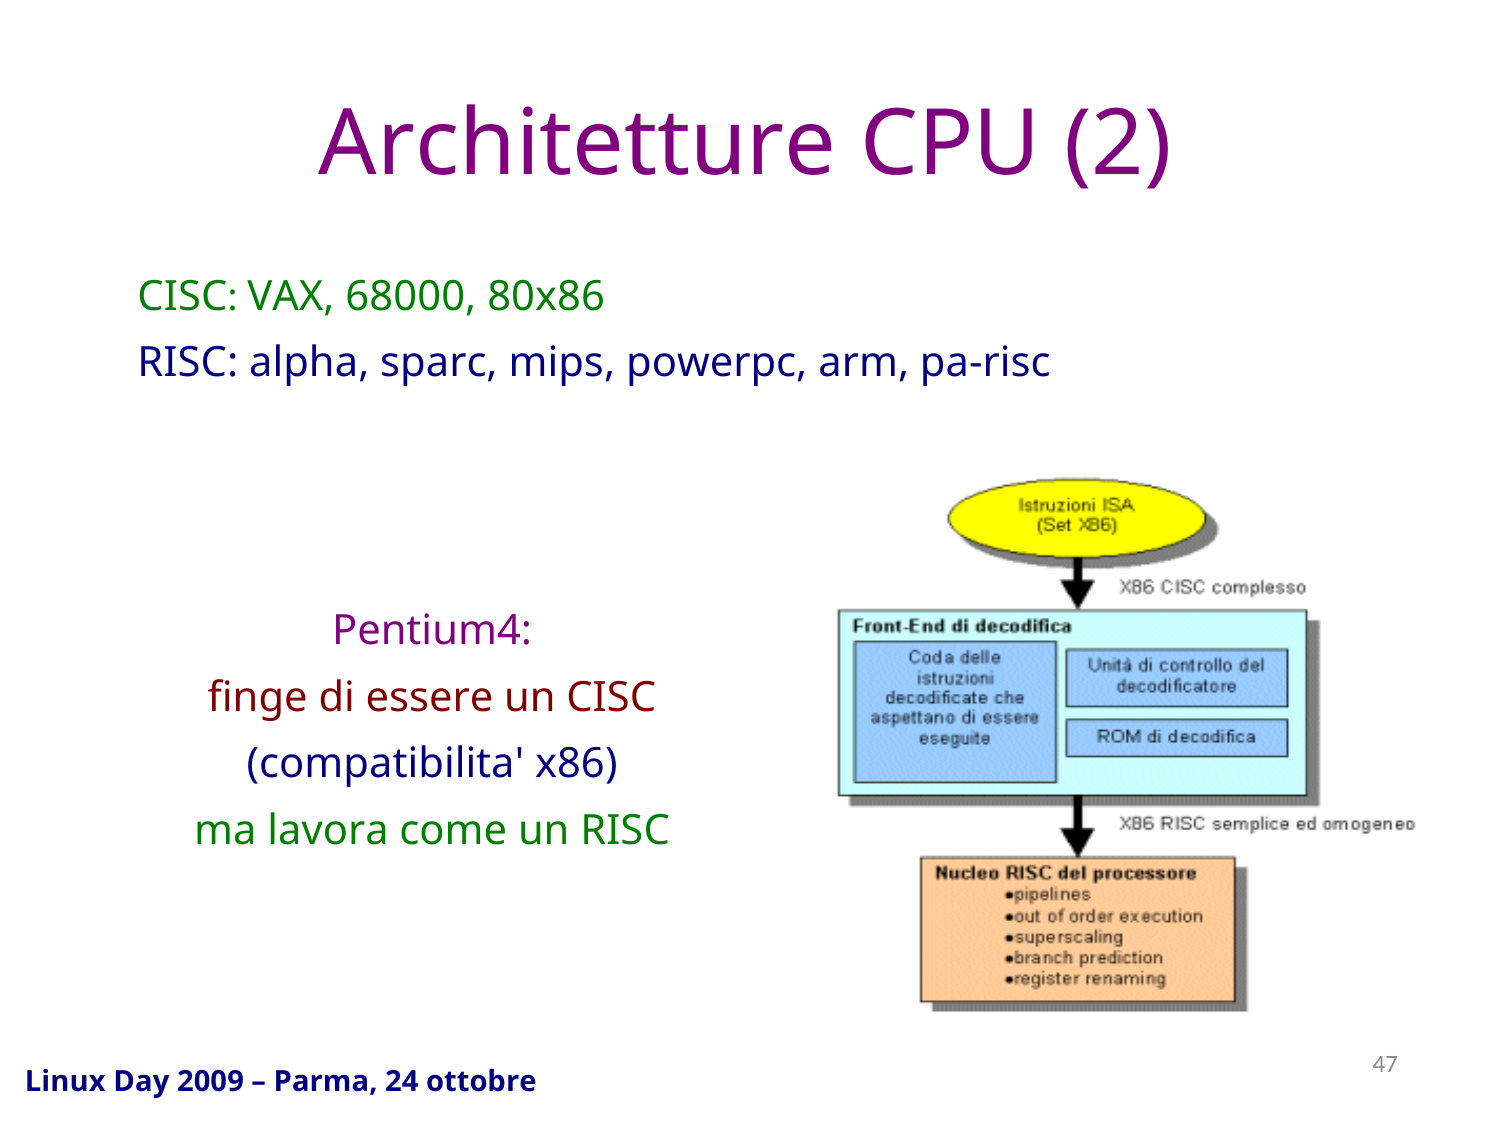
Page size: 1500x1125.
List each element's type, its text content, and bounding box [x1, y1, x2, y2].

picture [750, 461, 1426, 1025]
text_box Pentium4: finge di essere un CISC (compatibilita' x86)‏ ma lavora come un RISC [160, 602, 705, 901]
title Architetture CPU (2)‏ [74, 21, 1417, 257]
text_box CISC: VAX, 68000, 80x86 RISC: alpha, sparc, mips, powerpc, arm, pa-risc [72, 268, 1313, 419]
